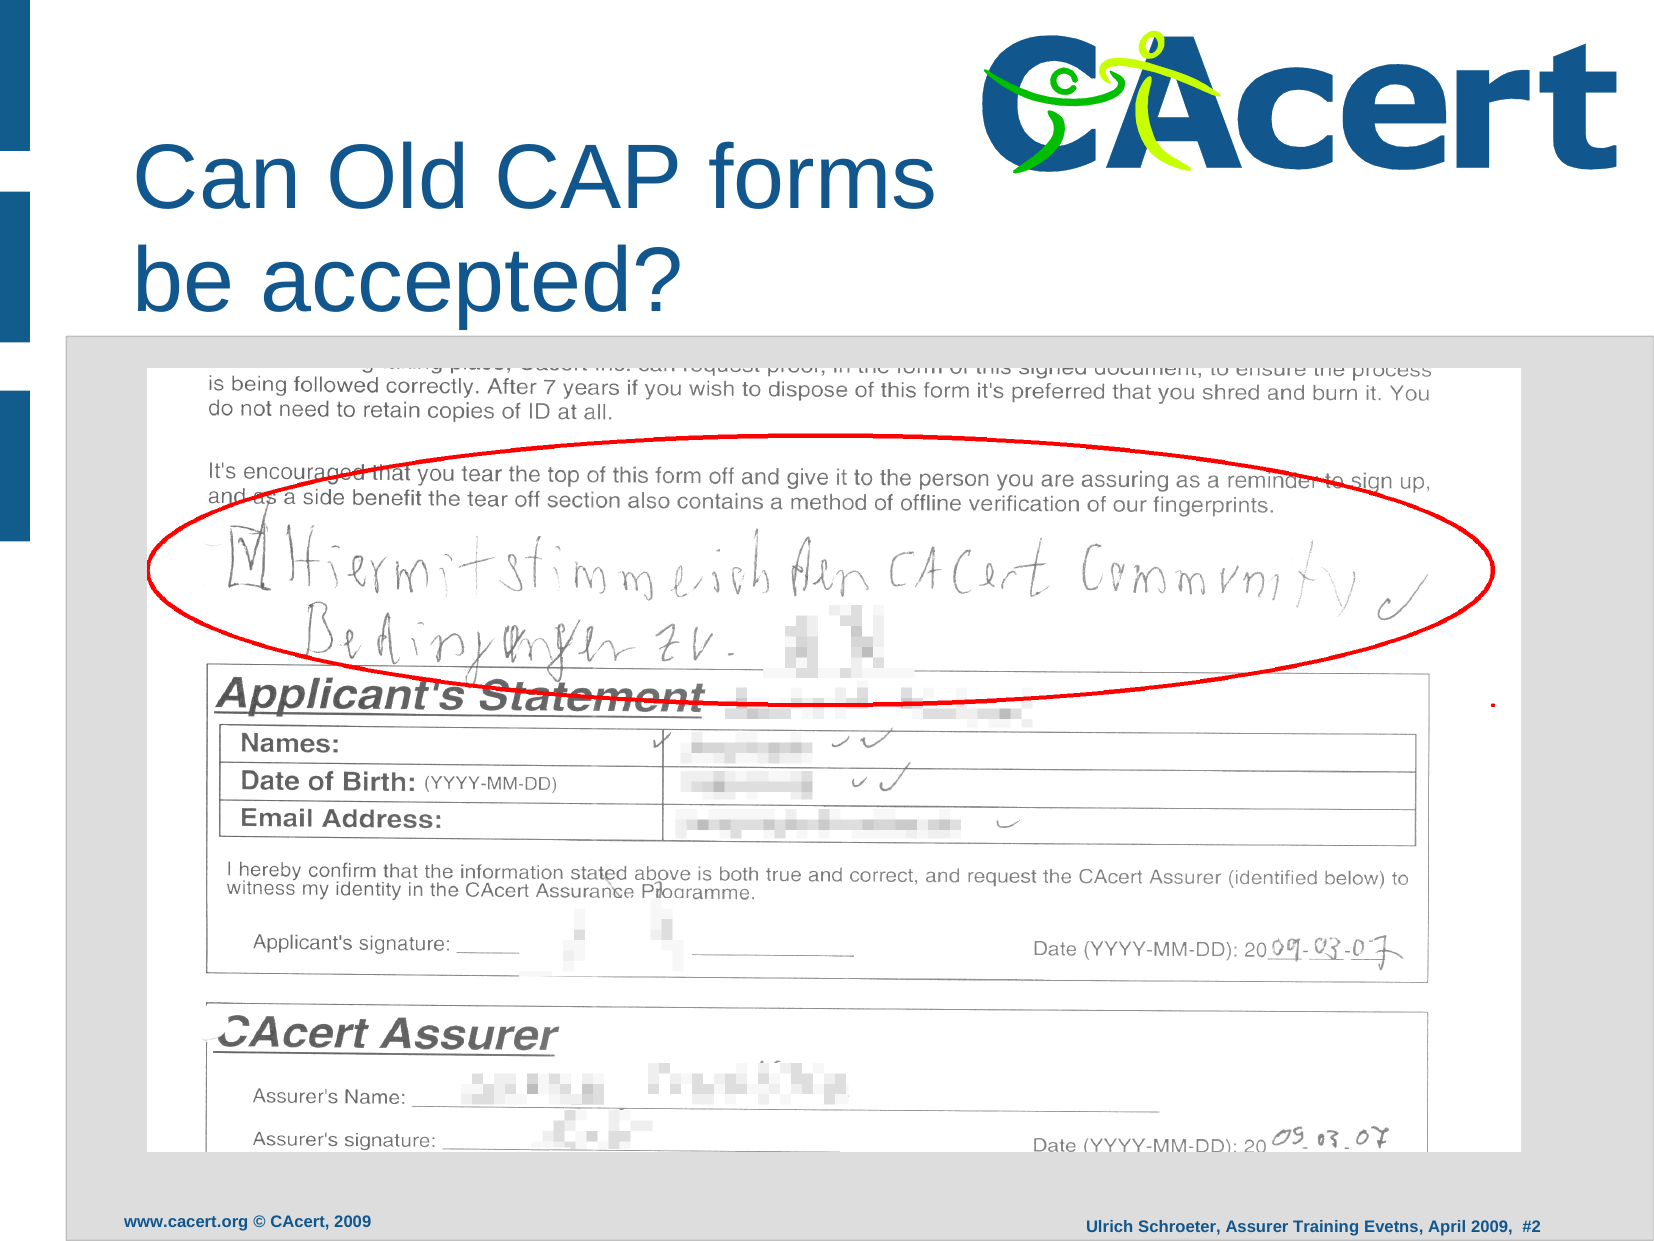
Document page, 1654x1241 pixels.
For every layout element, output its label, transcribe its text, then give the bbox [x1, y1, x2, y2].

picture [147, 368, 1521, 1152]
text_box Can Old CAP forms be accepted? [118, 118, 952, 345]
